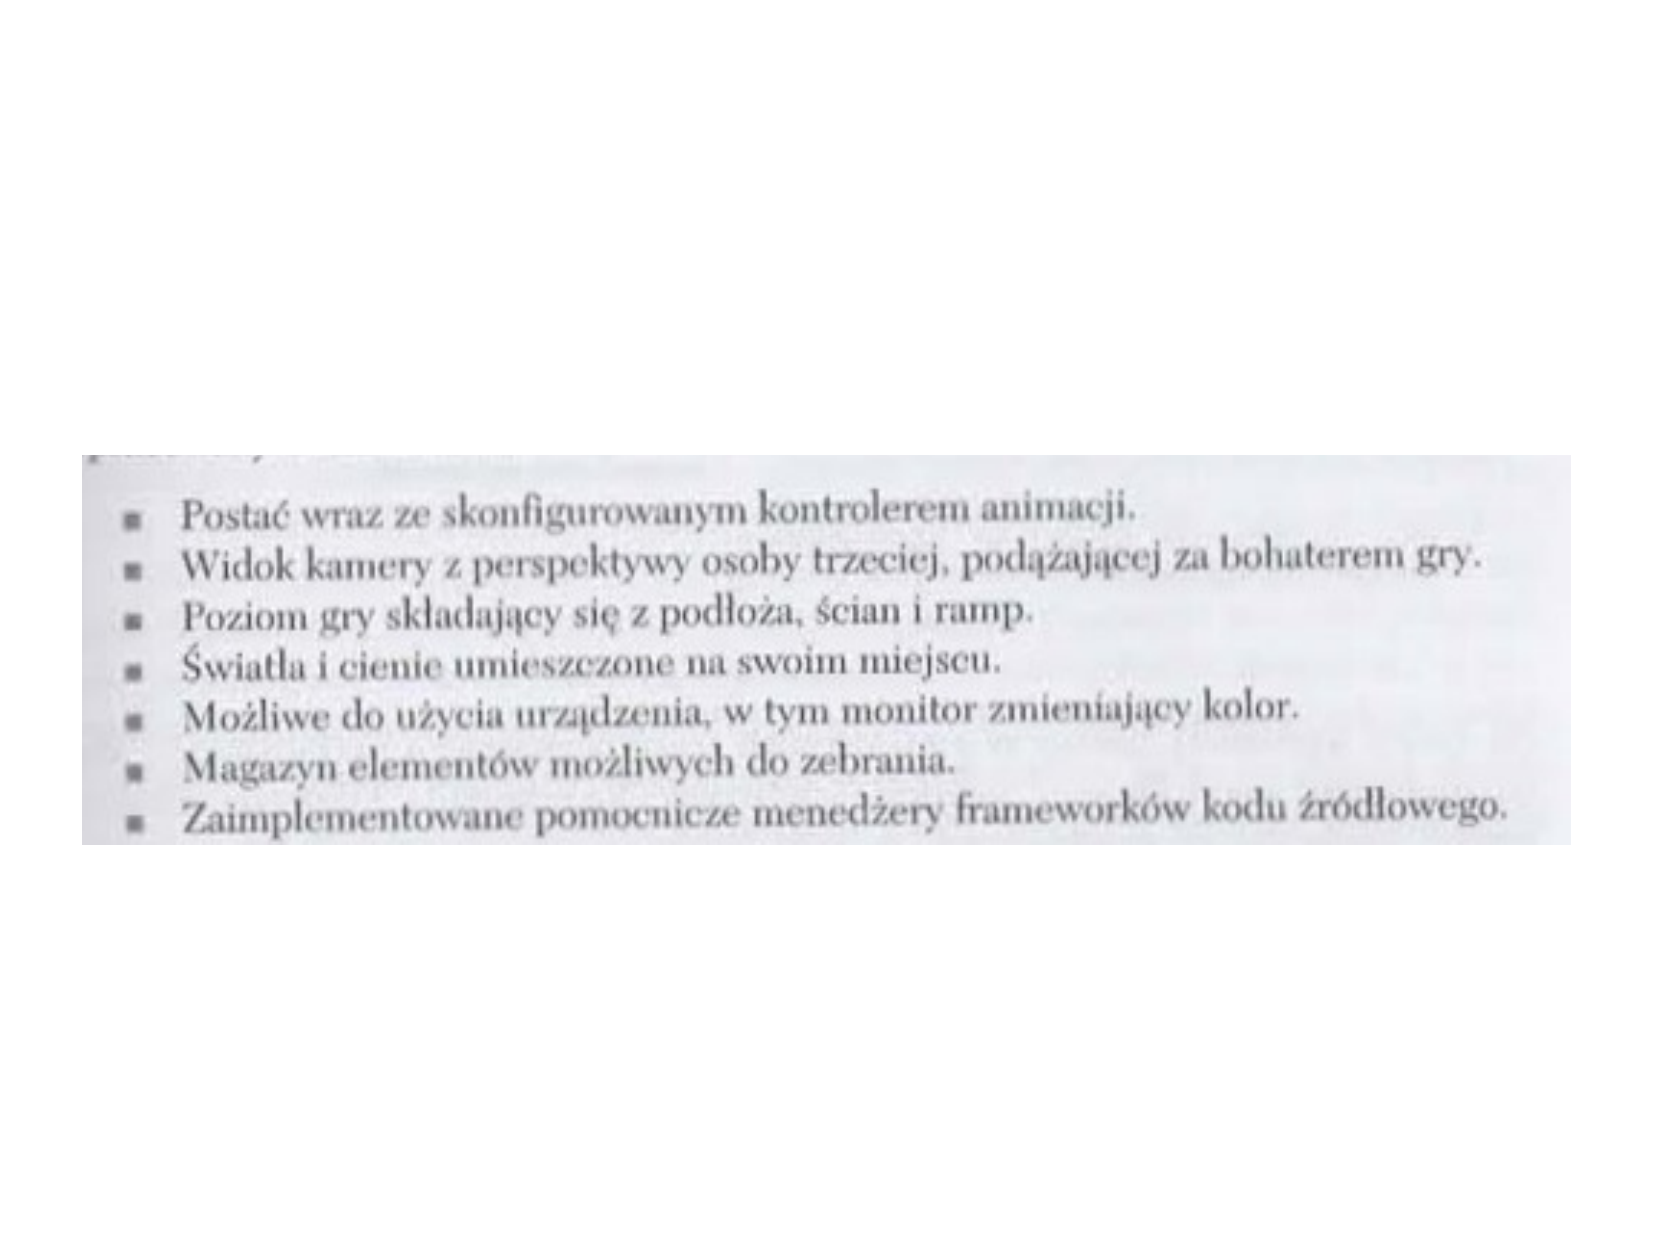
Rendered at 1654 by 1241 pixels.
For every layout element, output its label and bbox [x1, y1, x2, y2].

picture [82, 455, 1571, 845]
